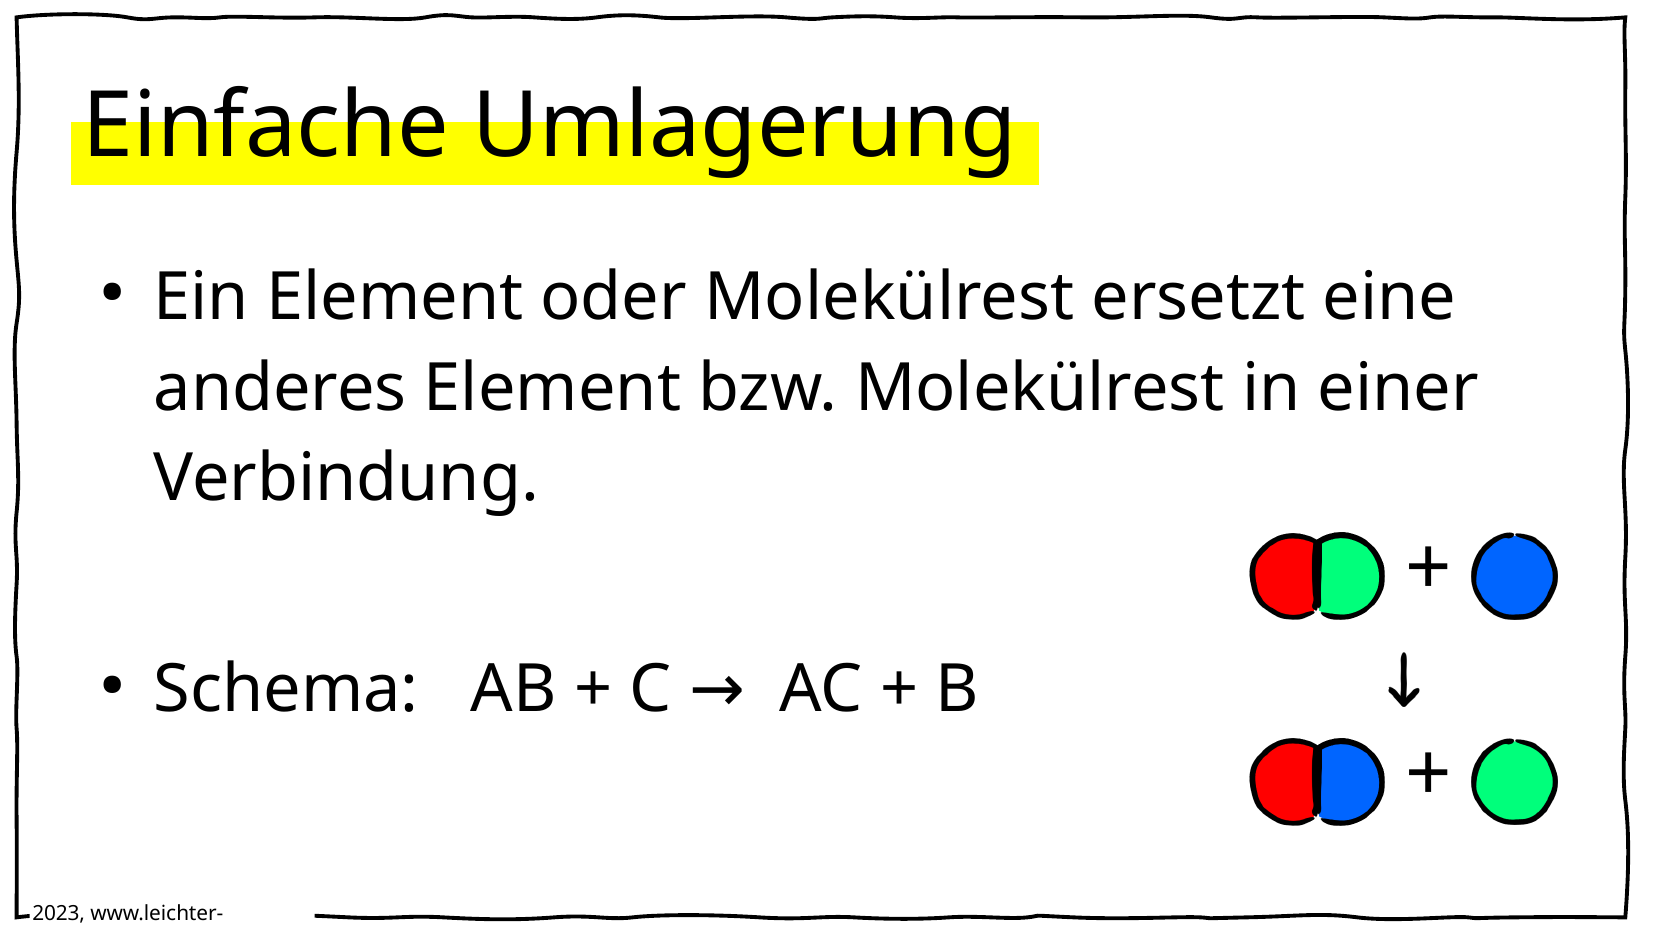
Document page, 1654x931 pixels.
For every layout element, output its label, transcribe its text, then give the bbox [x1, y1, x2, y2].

list Ein Element oder Molekülrest ersetzt eine anderes Element bzw. Molekülrest in einer Verbindung. Schema: AB + C → AC + B [82, 248, 1571, 886]
picture [1248, 531, 1560, 827]
title Einfache Umlagerung [82, 42, 1571, 199]
